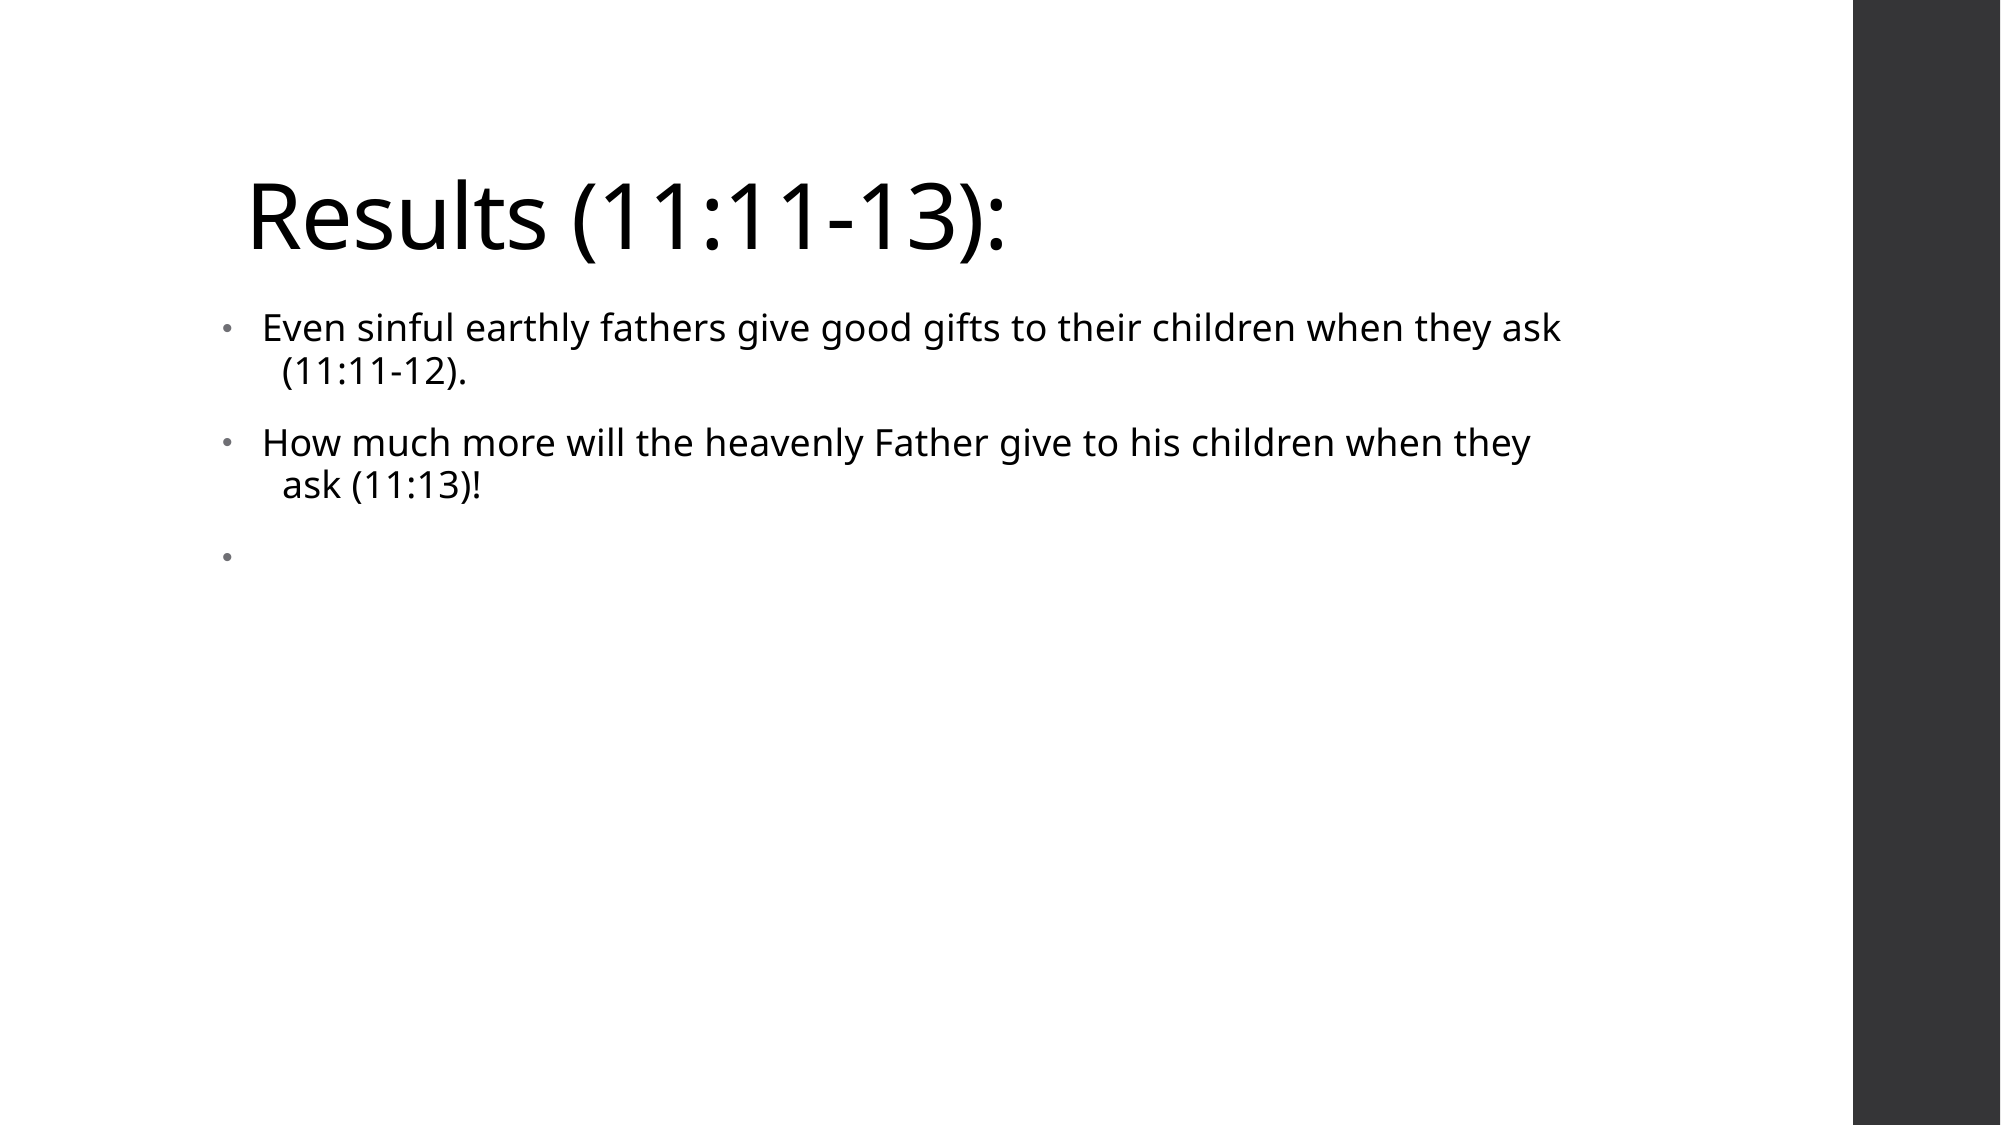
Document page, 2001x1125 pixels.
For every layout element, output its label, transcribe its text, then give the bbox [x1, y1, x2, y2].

list Even sinful earthly fathers give good gifts to their children when they ask (11:11-12). How much more will the heavenly Father give to his children when they ask (11:13)! [206, 299, 1617, 1014]
title Results (11:11-13): [206, 60, 1797, 278]
